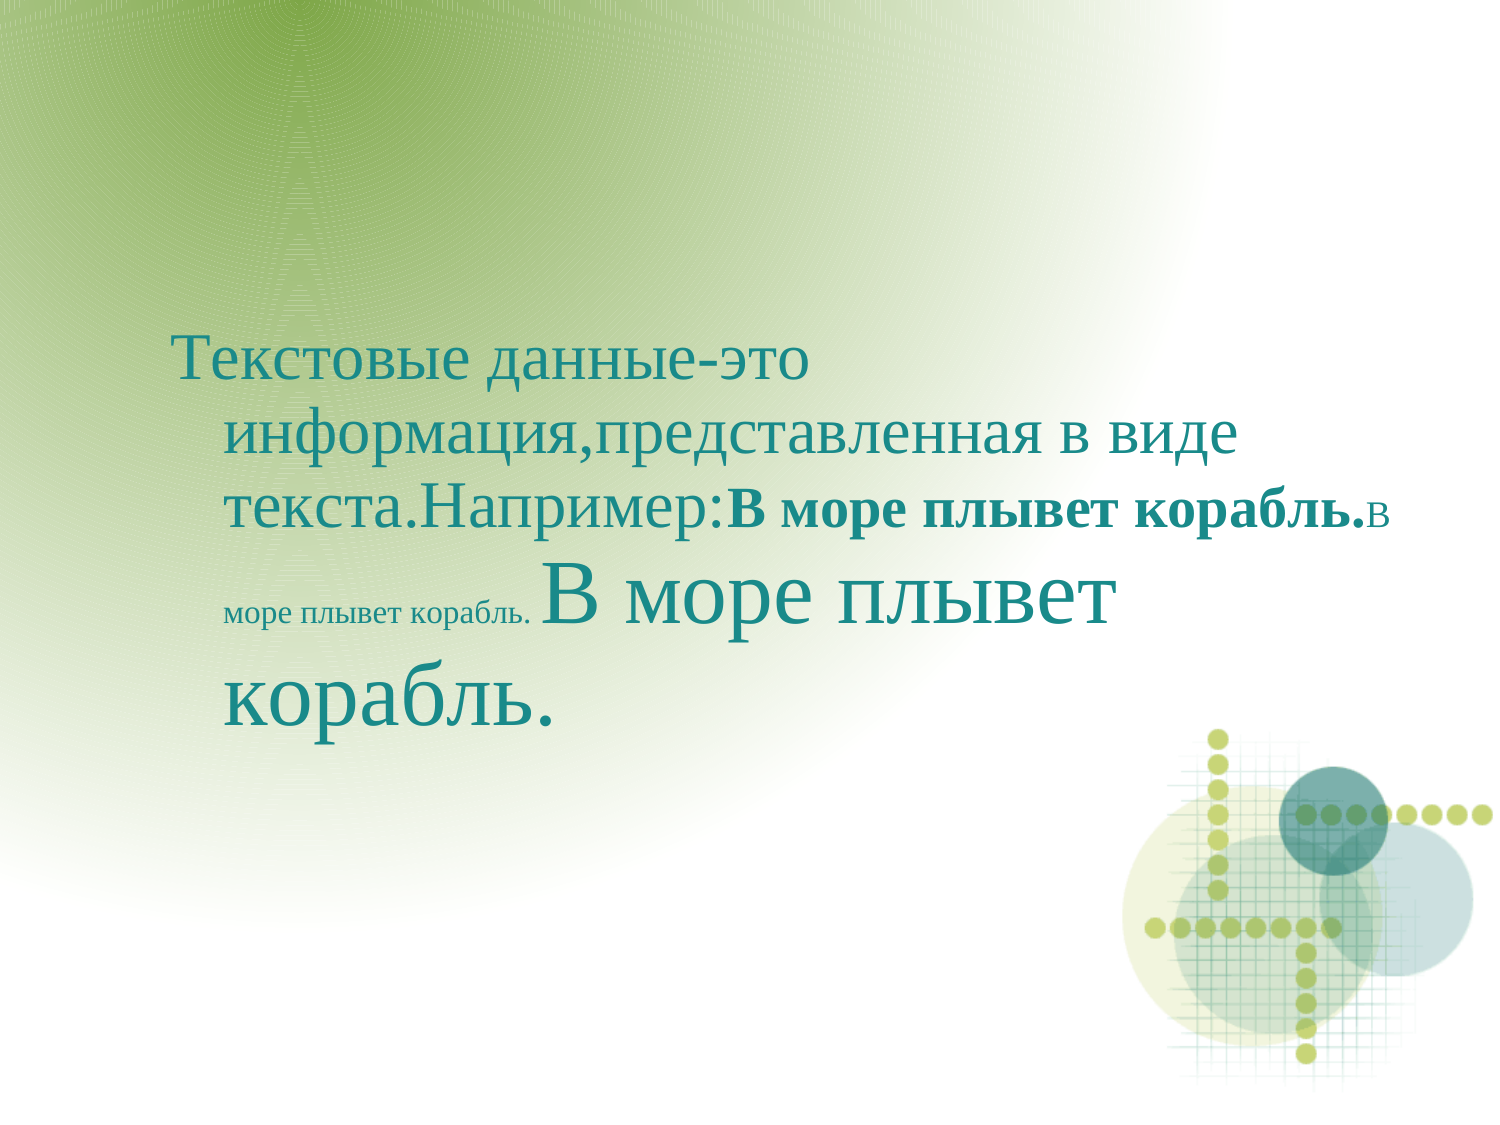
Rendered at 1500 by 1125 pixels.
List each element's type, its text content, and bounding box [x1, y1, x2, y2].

list Текстовые данные-это информация,представленная в виде текста.Например:В море плывет корабль.В море плывет корабль. В море плывет корабль. [137, 312, 1451, 1000]
picture [1110, 718, 1500, 1098]
title [75, 40, 1451, 276]
